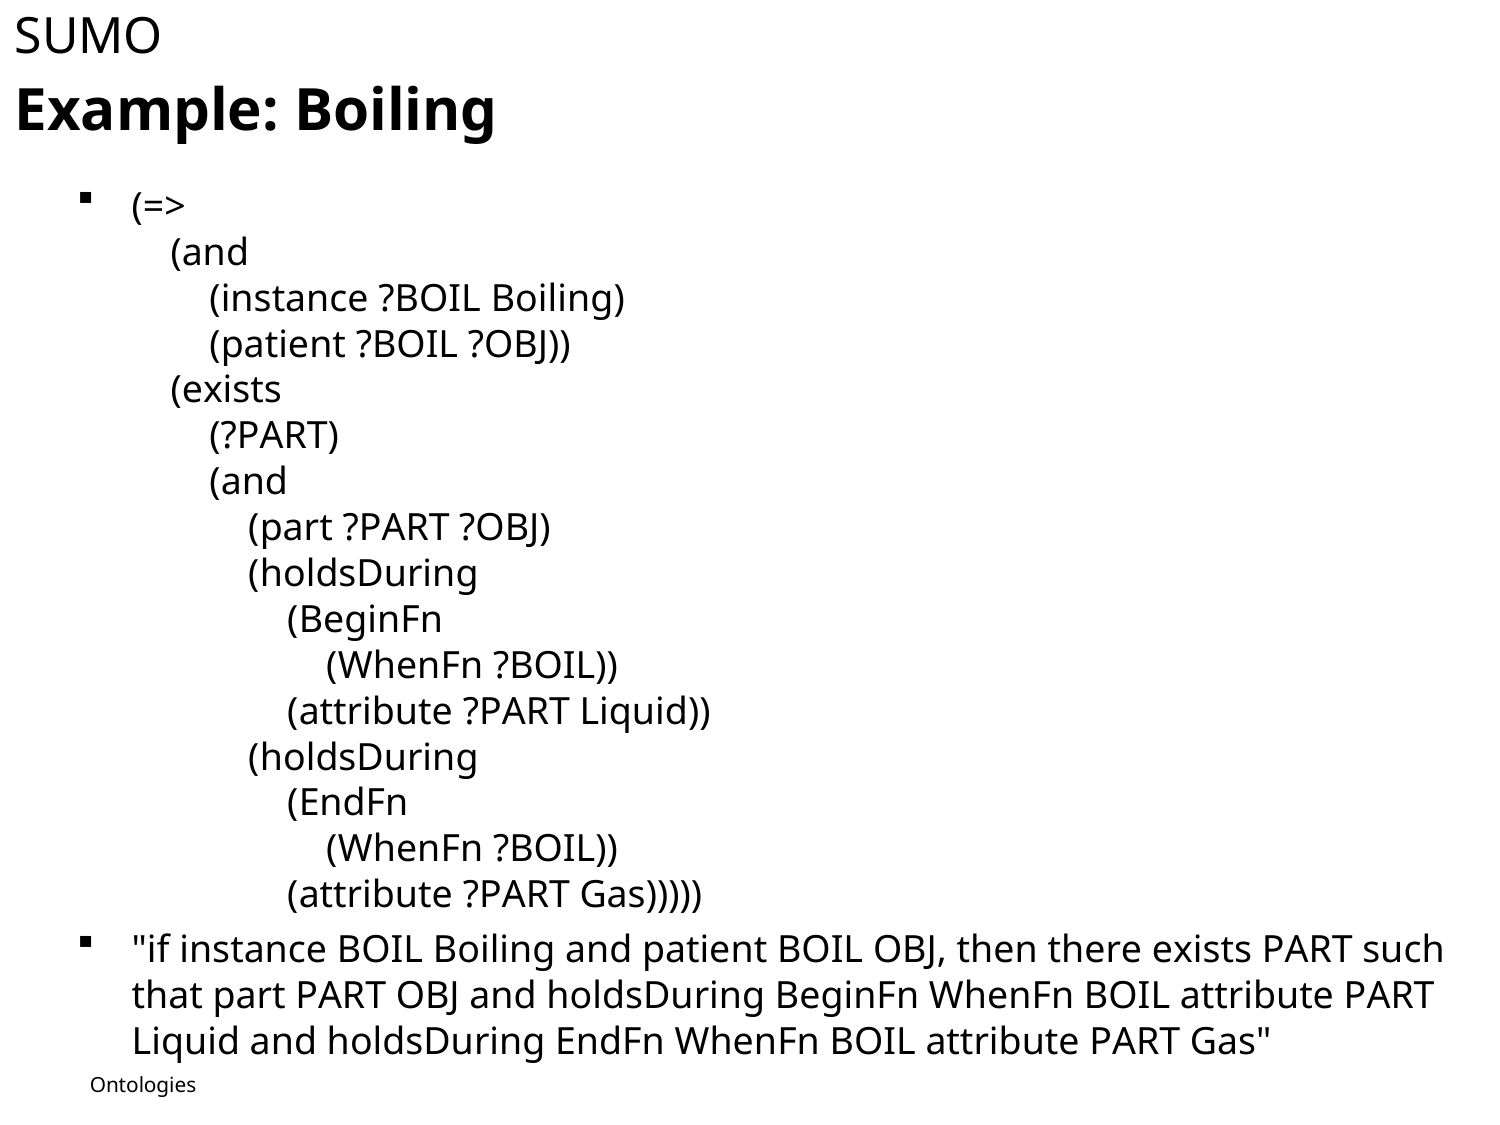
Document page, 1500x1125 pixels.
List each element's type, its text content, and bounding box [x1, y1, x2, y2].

list (=> (and (instance ?BOIL Boiling) (patient ?BOIL ?OBJ)) (exists (?PART) (and (part ?PART ?OBJ) (holdsDuring (BeginFn (WhenFn ?BOIL)) (attribute ?PART Liquid)) (holdsDuring (EndFn (WhenFn ?BOIL)) (attribute ?PART Gas))))) "if instance BOIL Boiling and patient BOIL OBJ, then there exists PART such that part PART OBJ and holdsDuring BeginFn WhenFn BOIL attribute PART Liquid and holdsDuring EndFn WhenFn BOIL attribute PART Gas" [62, 174, 1463, 1036]
title SUMO Example: Boiling [0, 0, 1276, 147]
